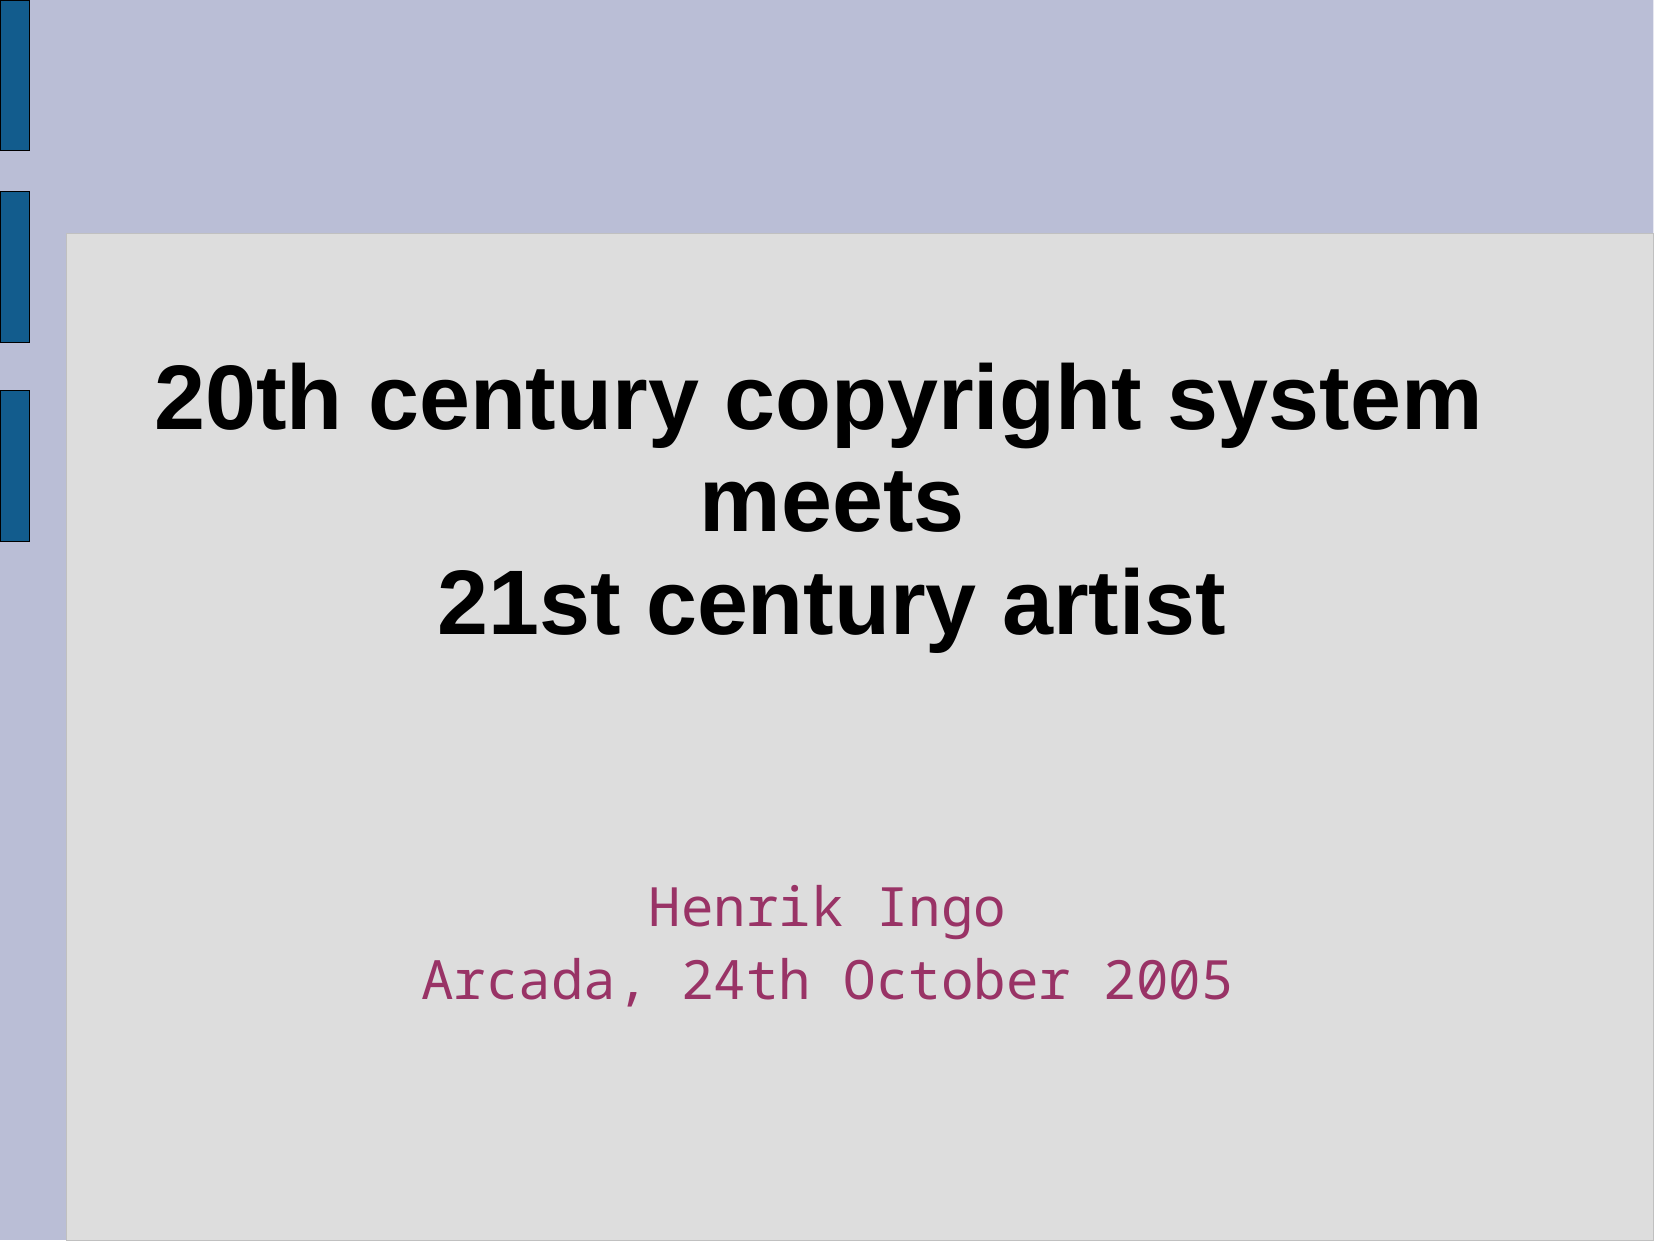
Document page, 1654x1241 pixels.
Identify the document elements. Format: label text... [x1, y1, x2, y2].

title 20th century copyright system meets 21st century artist [126, 346, 1539, 654]
subtitle Henrik Ingo Arcada, 24th October 2005 [121, 757, 1534, 1127]
